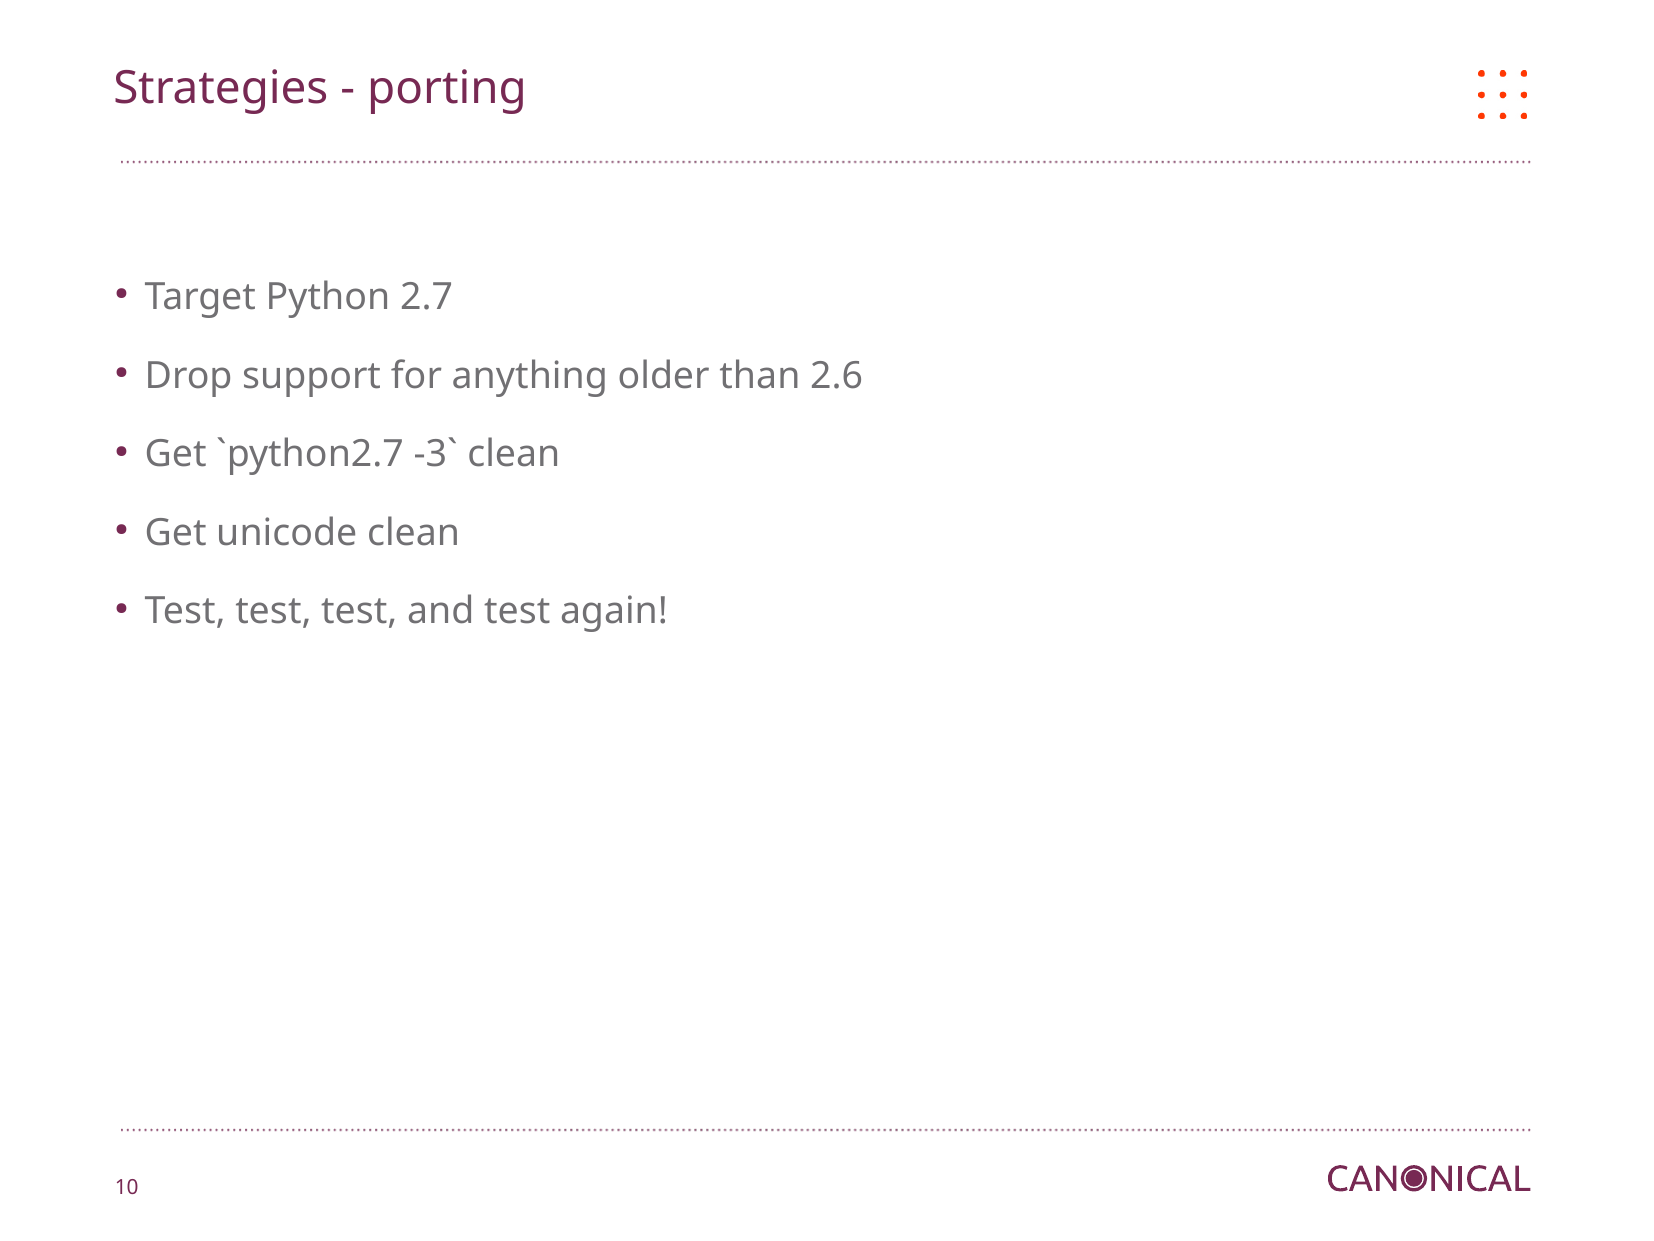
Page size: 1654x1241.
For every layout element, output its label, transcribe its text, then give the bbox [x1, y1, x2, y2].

list Target Python 2.7 Drop support for anything older than 2.6 Get `python2.7 -3` clean Get unicode clean Test, test, test, and test again! [115, 256, 1540, 977]
title Strategies - porting [113, 64, 1382, 107]
picture [1478, 70, 1527, 119]
picture [111, 1127, 1533, 1134]
picture [111, 159, 1533, 166]
